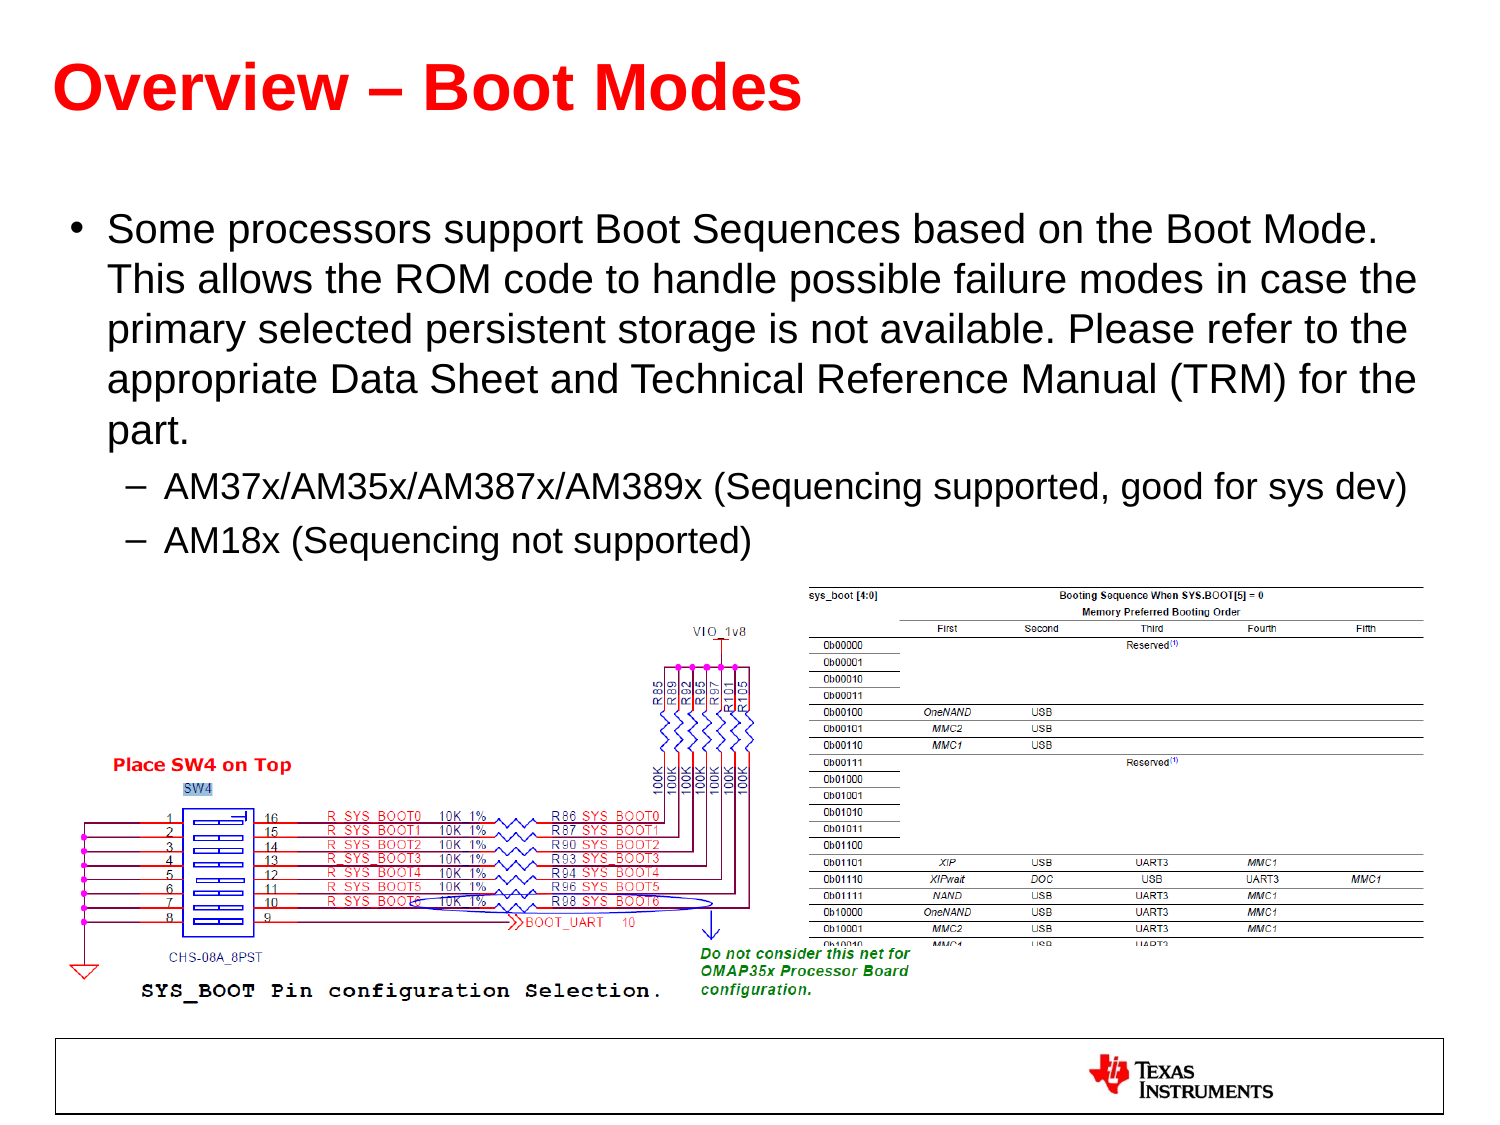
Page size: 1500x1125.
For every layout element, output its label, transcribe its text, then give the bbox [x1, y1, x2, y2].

picture [1087, 1052, 1274, 1099]
title Overview – Boot Modes [37, 23, 1426, 158]
list Some processors support Boot Sequences based on the Boot Mode. This allows the ROM code to handle possible failure modes in case the primary selected persistent storage is not available. Please refer to the appropriate Data Sheet and Technical Reference Manual (TRM) for the part. AM37x/AM35x/AM387x/AM389x (Sequencing supported, good for sys dev) AM18x (Sequencing not supported) [54, 194, 1444, 601]
picture [54, 581, 1428, 1034]
